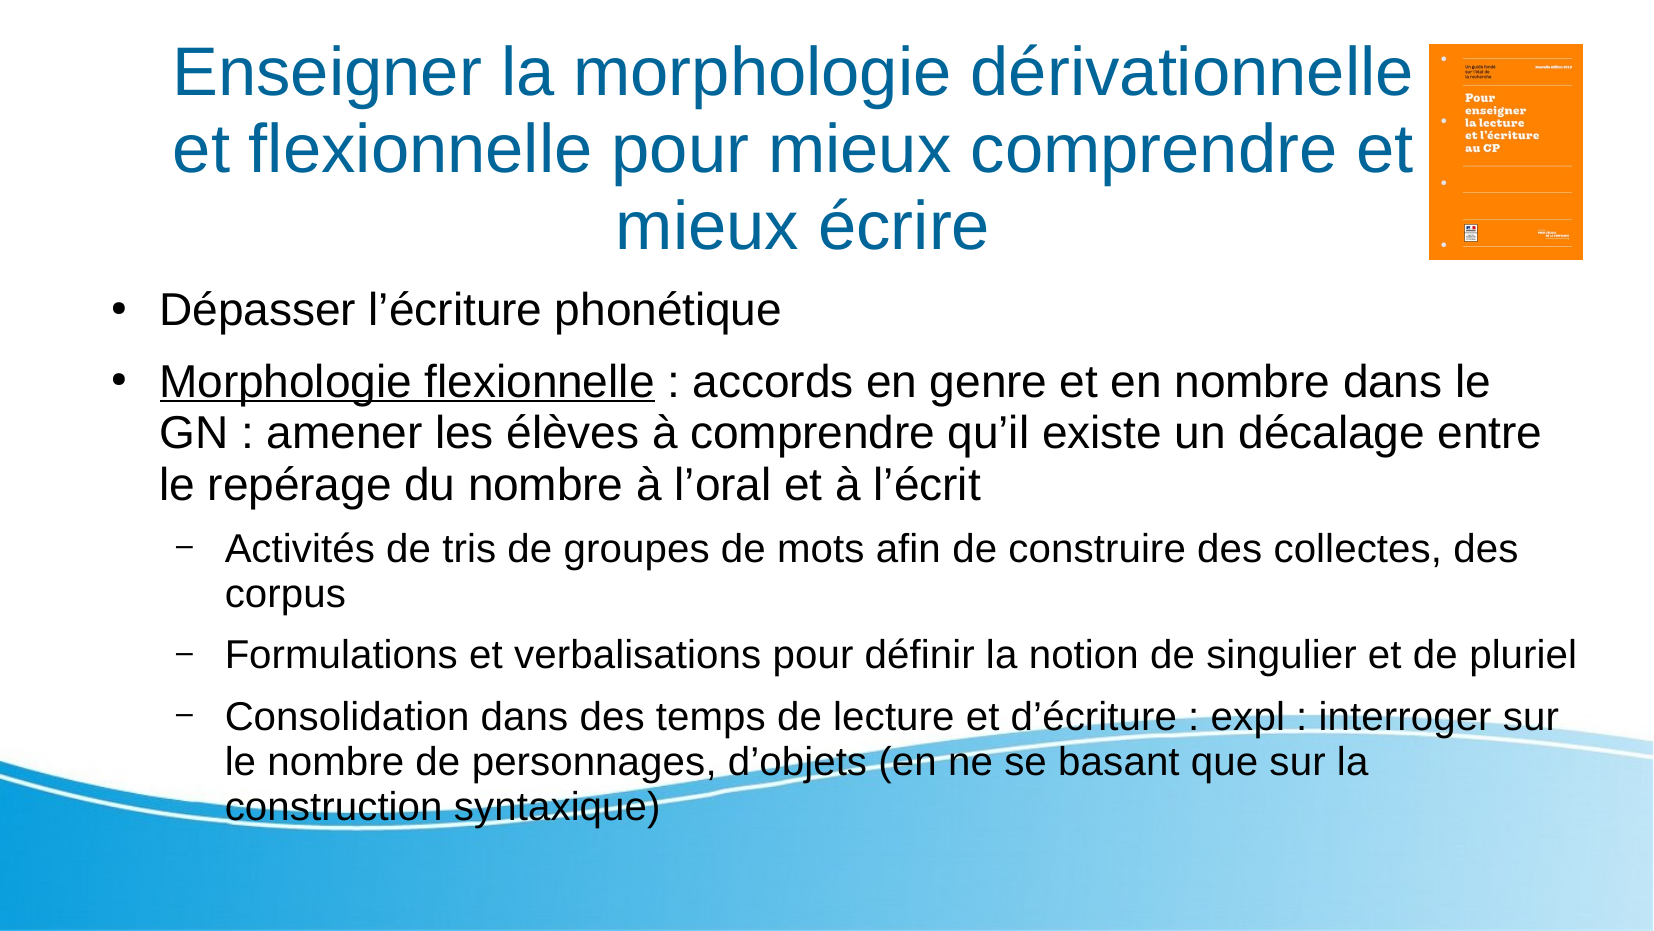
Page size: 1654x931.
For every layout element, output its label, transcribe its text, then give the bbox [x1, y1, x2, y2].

picture [0, 714, 1654, 931]
picture [1429, 44, 1583, 260]
title Enseigner la morphologie dérivationnelle et flexionnelle pour mieux comprendre et mieux écrire [59, 33, 1548, 264]
list Dépasser l’écriture phonétique Morphologie flexionnelle : accords en genre et en nombre dans le GN : amener les élèves à comprendre qu’il existe un décalage entre le repérage du nombre à l’oral et à l’écrit Activités de tris de groupes de mots afin de construire des collectes, des corpus Formulations et verbalisations pour définir la notion de singulier et de pluriel Consolidation dans des temps de lecture et d’écriture : expl : interroger sur le nombre de personnages, d’objets (en ne se basant que sur la construction syntaxique) [94, 283, 1583, 875]
